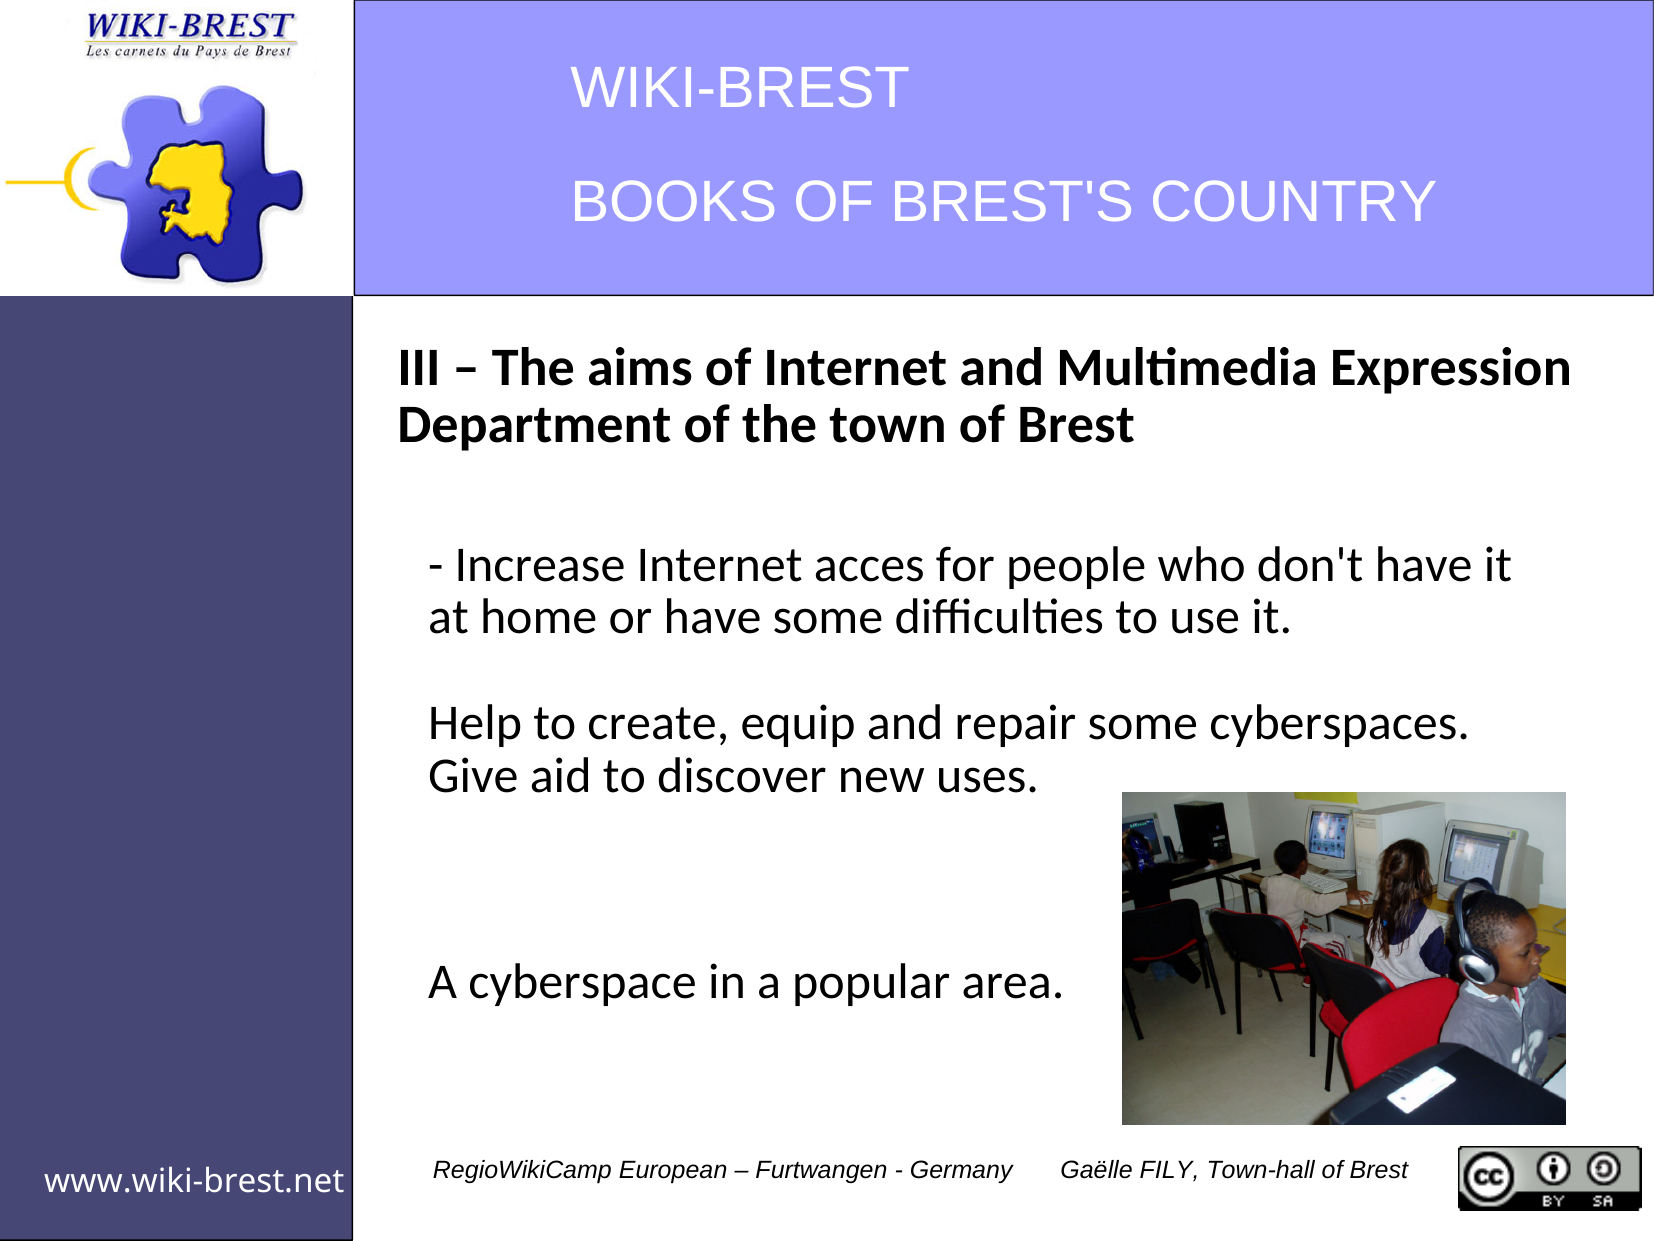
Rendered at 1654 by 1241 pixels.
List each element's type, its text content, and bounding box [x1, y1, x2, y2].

text_box III – The aims of Internet and Multimedia Expression Department of the town of Brest [382, 332, 1625, 472]
picture [1122, 792, 1566, 1126]
picture [1458, 1146, 1642, 1211]
text_box - Increase Internet acces for people who don't have it at home or have some difficulties to use it. Help to create, equip and repair some cyberspaces. Give aid to discover new uses. A cyberspace in a popular area. [413, 531, 1536, 1063]
picture [0, 0, 353, 296]
